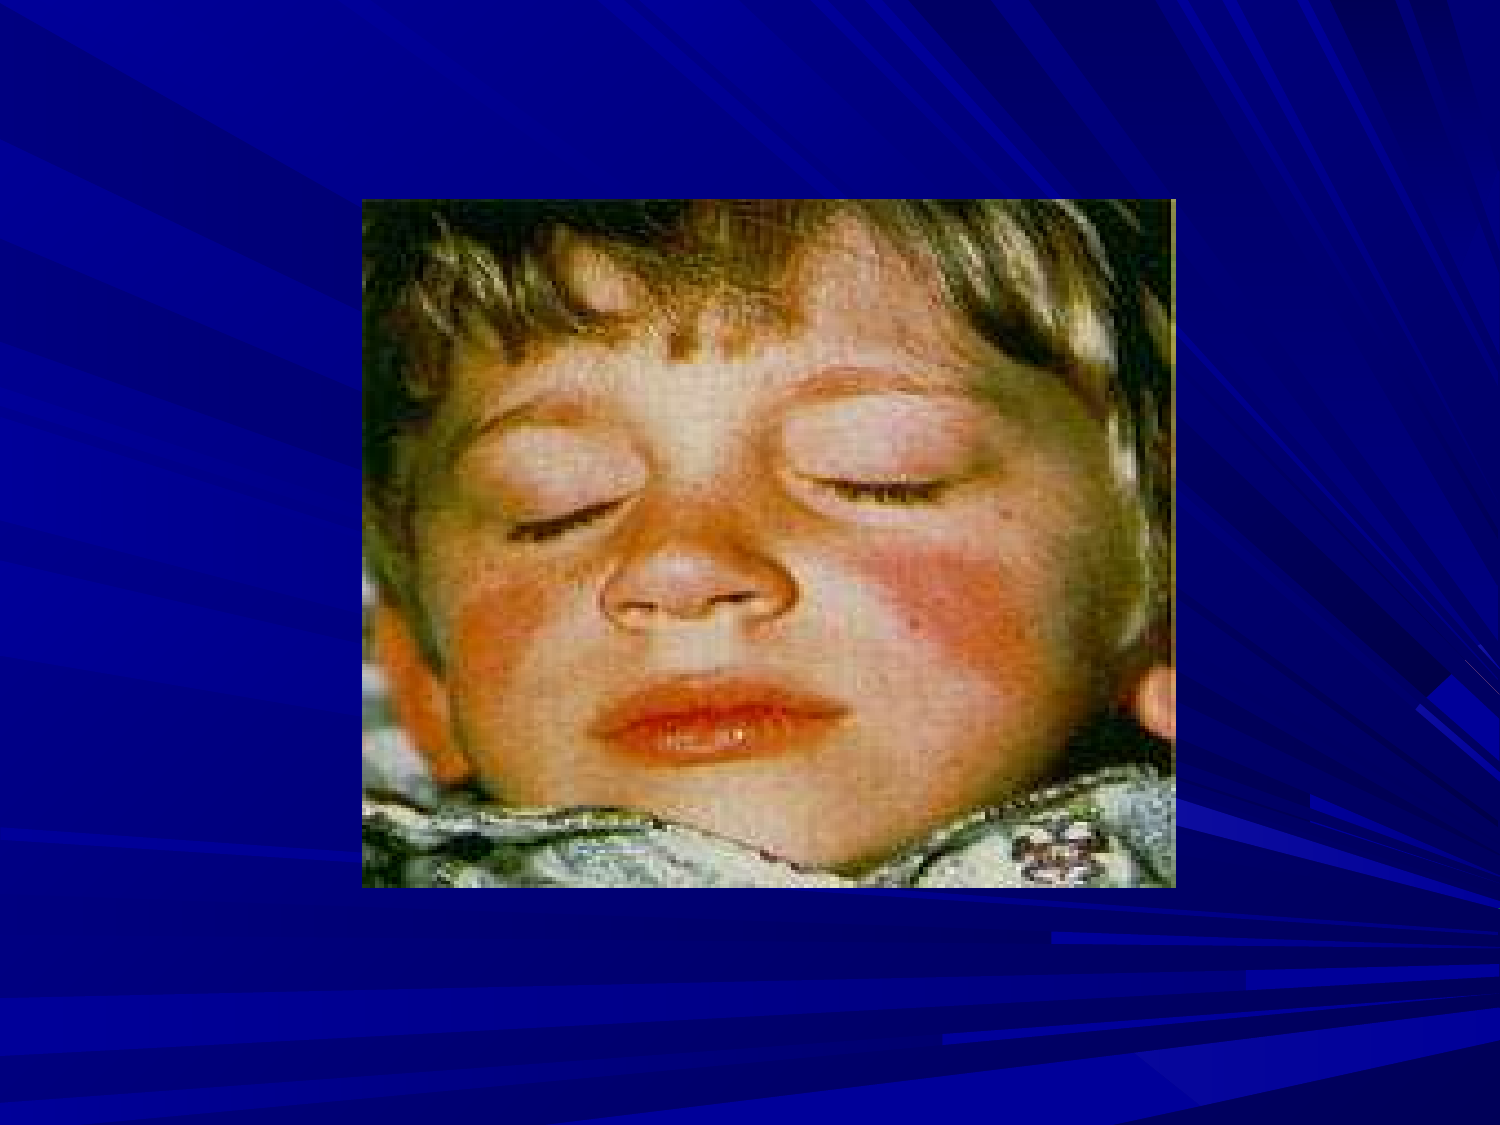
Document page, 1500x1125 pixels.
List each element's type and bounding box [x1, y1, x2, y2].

picture [362, 199, 1176, 888]
